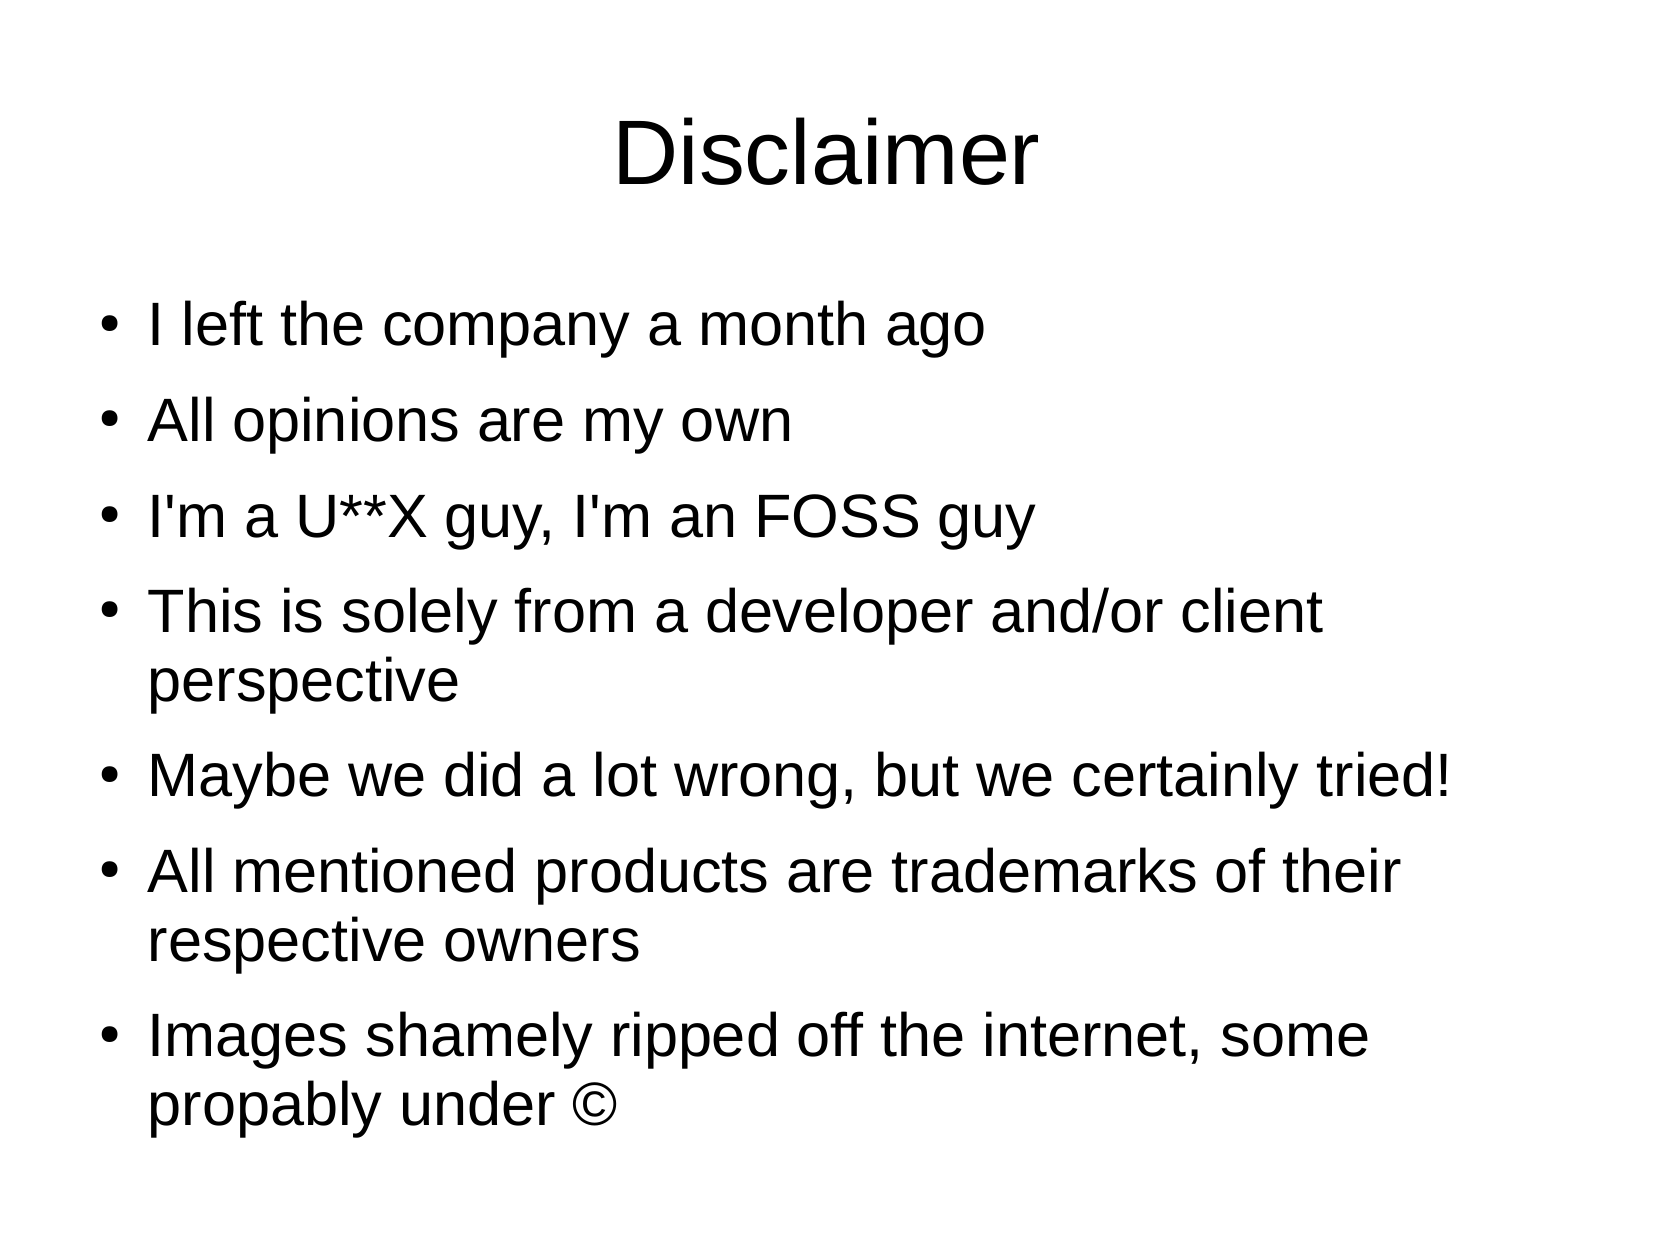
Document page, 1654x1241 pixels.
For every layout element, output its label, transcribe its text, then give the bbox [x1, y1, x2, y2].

list I left the company a month ago All opinions are my own I'm a U**X guy, I'm an FOSS guy This is solely from a developer and/or client perspective Maybe we did a lot wrong, but we certainly tried! All mentioned products are trademarks of their respective owners Images shamely ripped off the internet, some propably under © [82, 290, 1571, 1146]
title Disclaimer [82, 49, 1571, 257]
